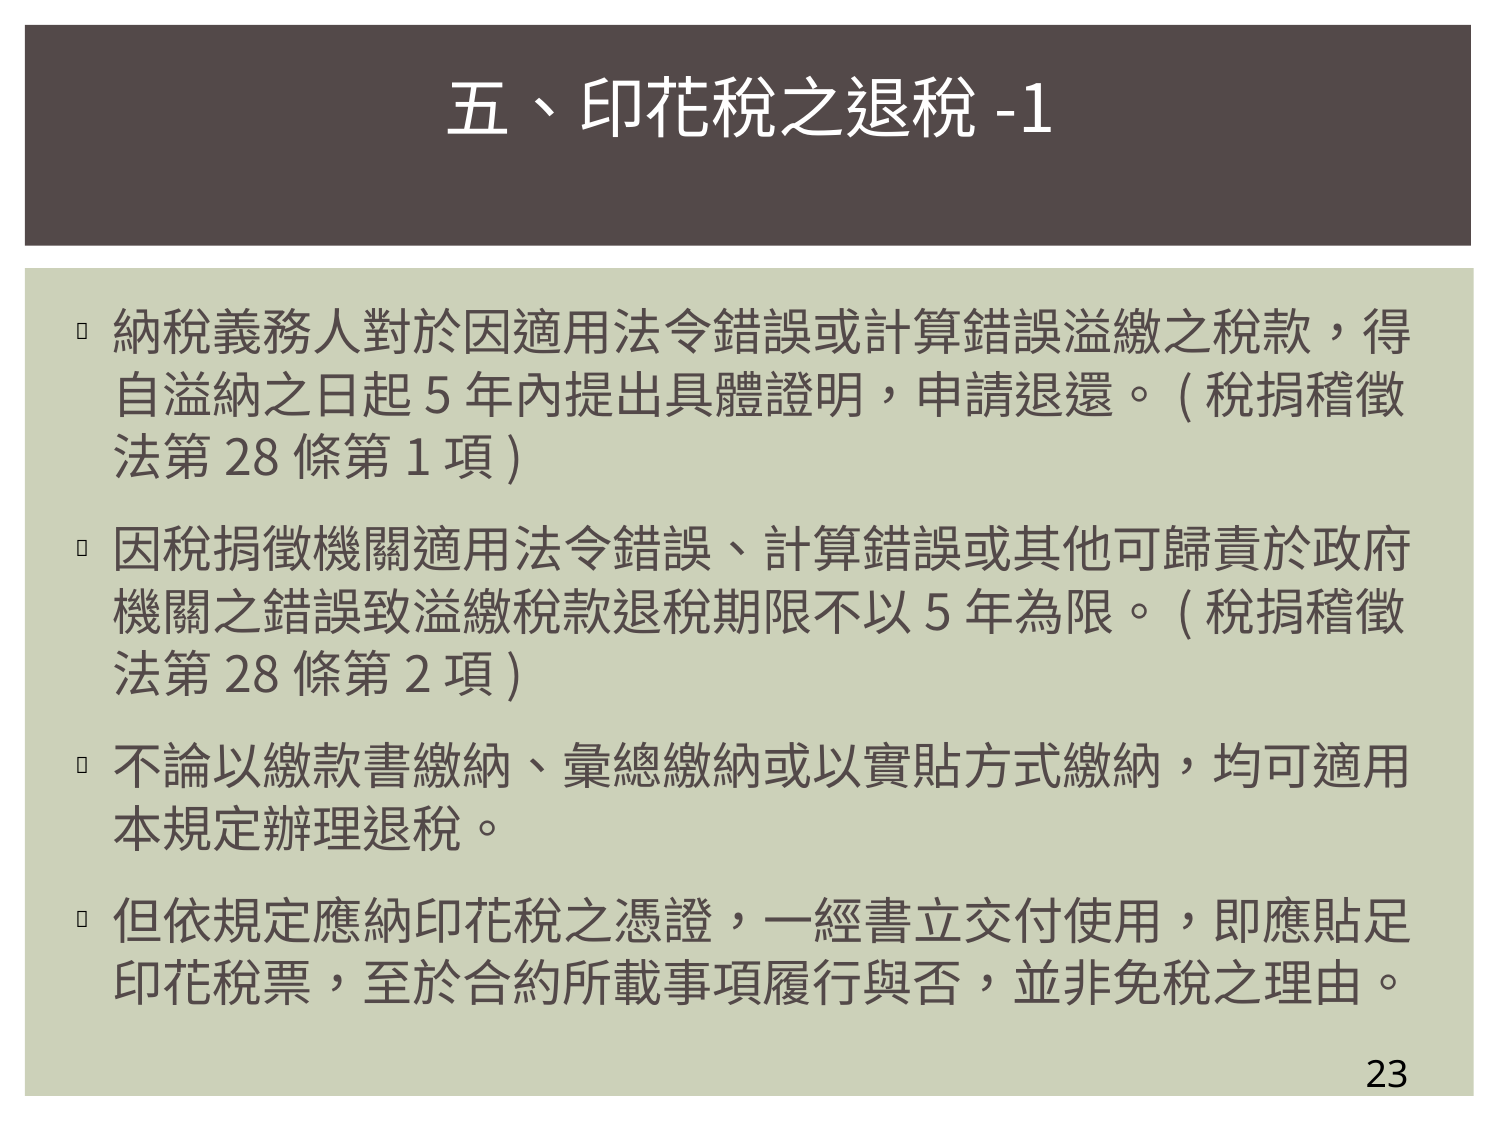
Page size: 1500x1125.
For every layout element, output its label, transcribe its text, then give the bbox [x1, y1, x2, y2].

title 五、印花稅之退稅-1 [62, 58, 1438, 232]
list 納稅義務人對於因適用法令錯誤或計算錯誤溢繳之稅款，得自溢納之日起5年內提出具體證明，申請退還。(稅捐稽徵法第28條第1項) 因稅捐徵機關適用法令錯誤、計算錯誤或其他可歸責於政府機關之錯誤致溢繳稅款退稅期限不以5年為限。(稅捐稽徵法第28條第2項) 不論以繳款書繳納、彙總繳納或以實貼方式繳納，均可適用本規定辦理退稅。 但依規定應納印花稅之憑證，一經書立交付使用，即應貼足印花稅票，至於合約所載事項履行與否，並非免稅之理由。 [53, 290, 1436, 1091]
slide_number <編號> [1350, 1042, 1447, 1088]
